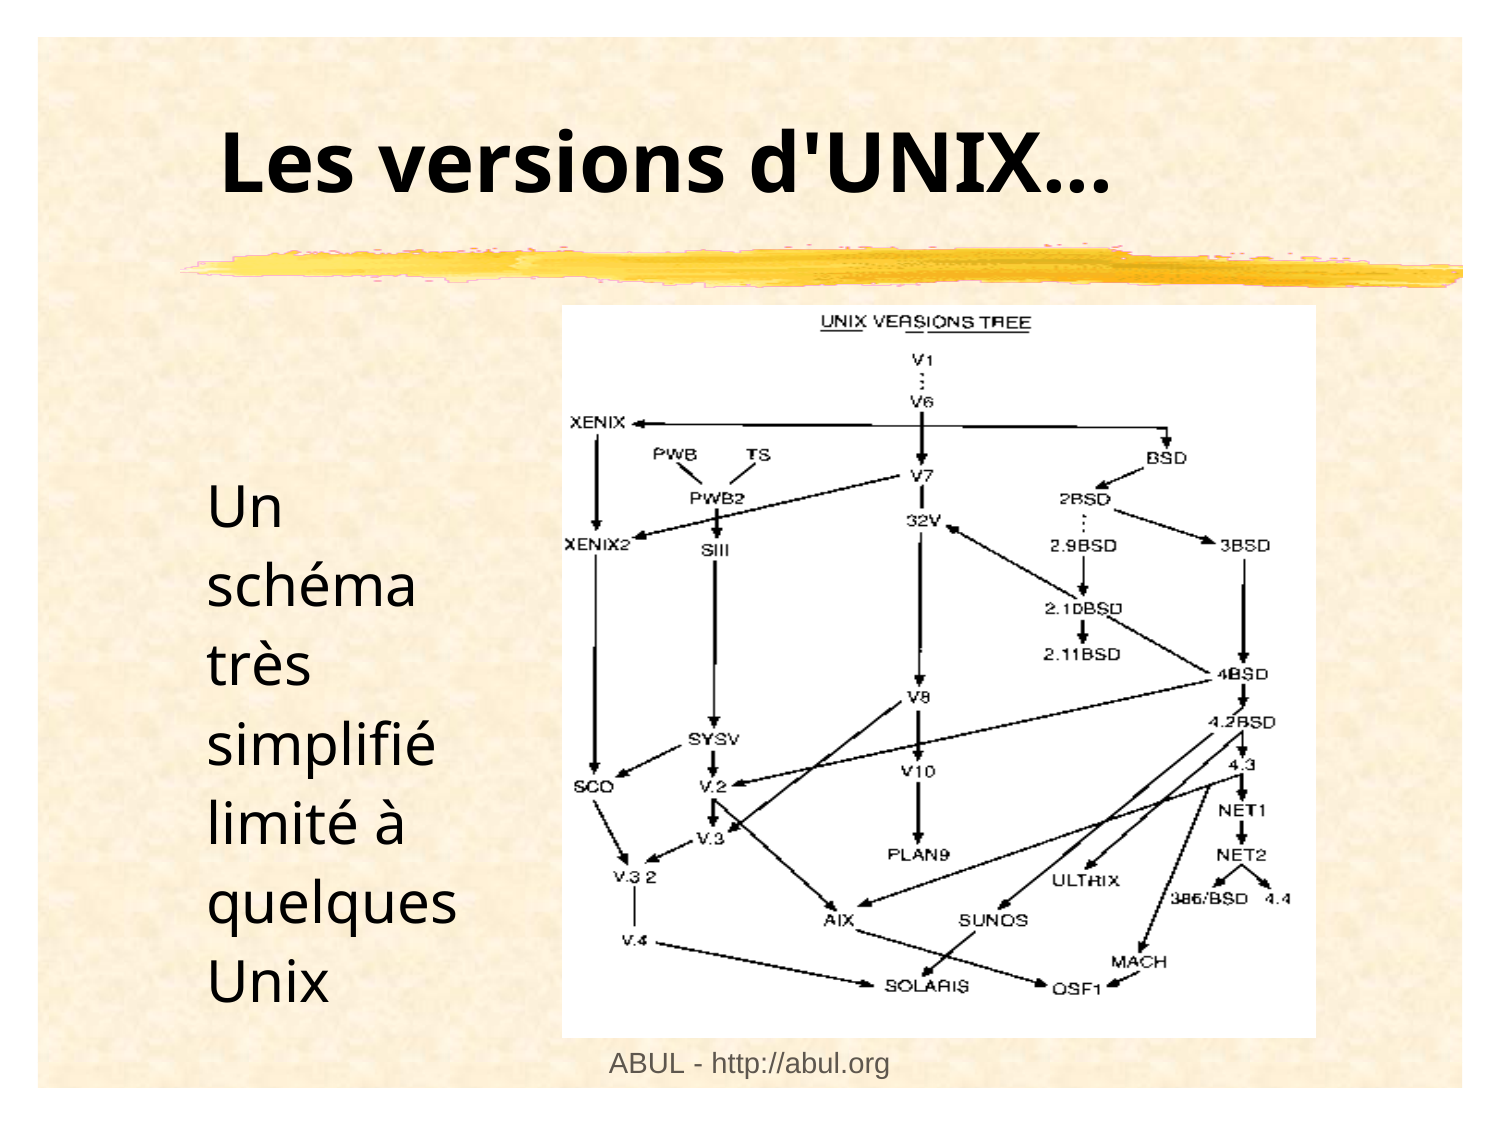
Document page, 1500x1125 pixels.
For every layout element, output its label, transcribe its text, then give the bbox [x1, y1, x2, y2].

title Les versions d'UNIX... [203, 72, 1312, 248]
text_box Un schéma très simplifié limité à quelques Unix [191, 457, 506, 946]
picture [37, 37, 1463, 1088]
